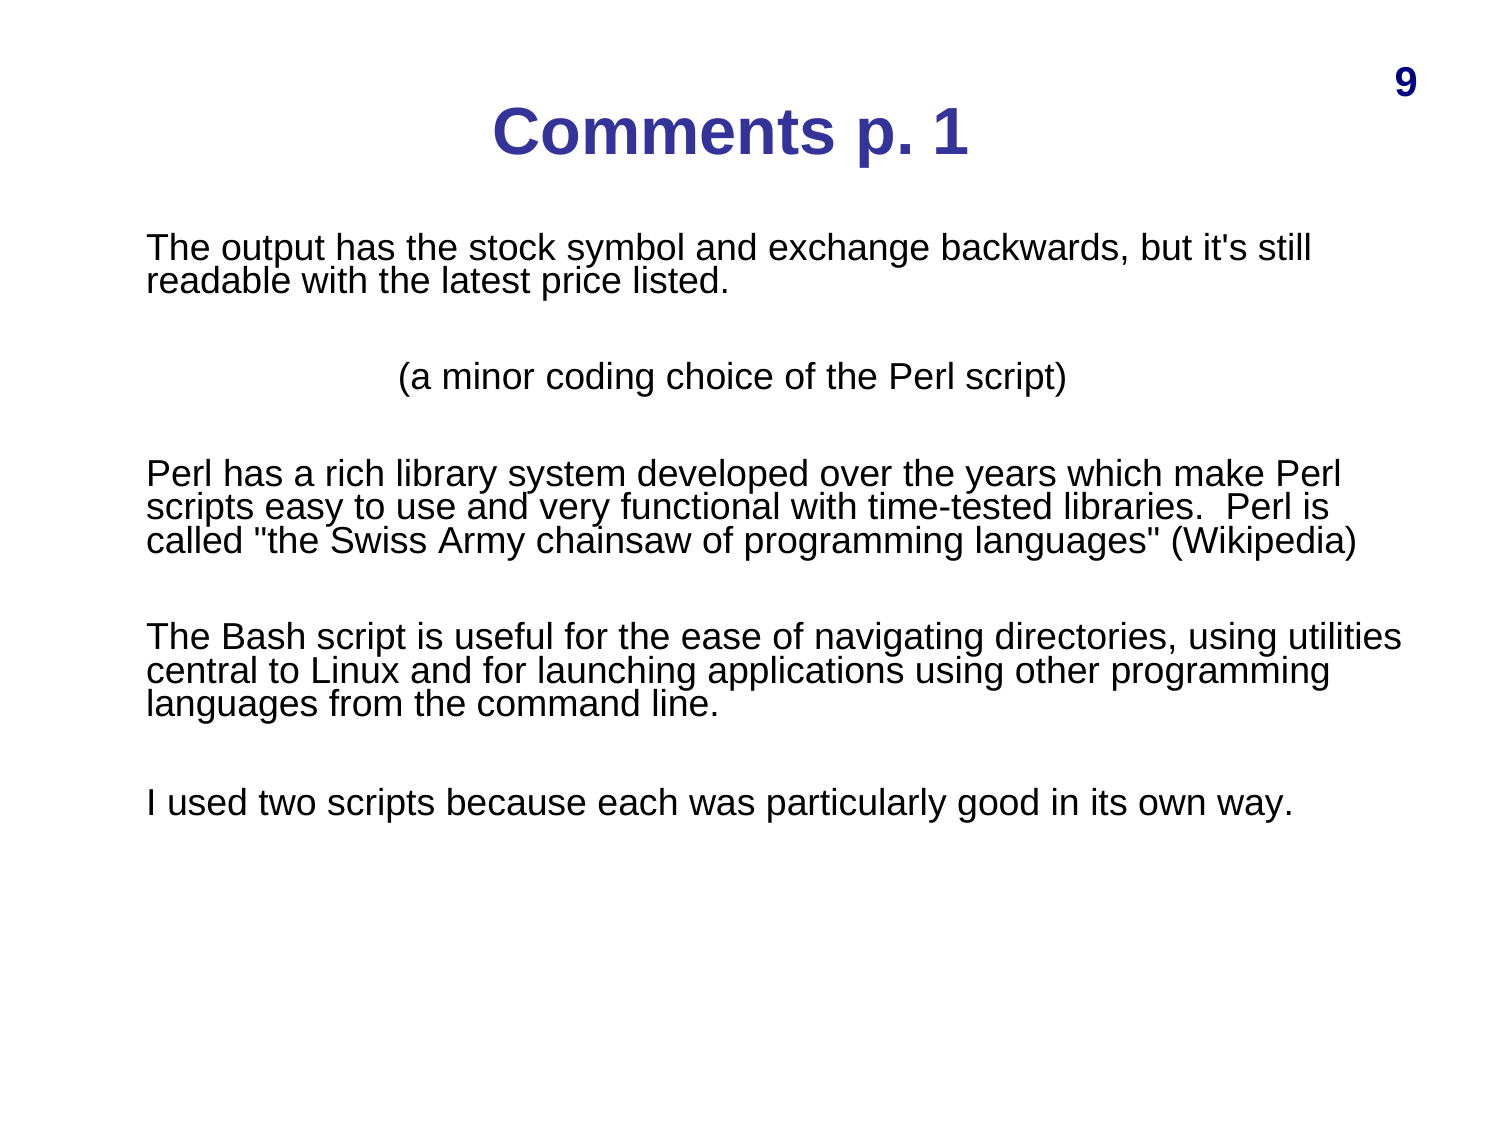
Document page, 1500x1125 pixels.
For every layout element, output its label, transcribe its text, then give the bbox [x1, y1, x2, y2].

text_box 9 [1350, 47, 1463, 113]
list The output has the stock symbol and exchange backwards, but it's still readable with the latest price listed. (a minor coding choice of the Perl script) Perl has a rich library system developed over the years which make Perl scripts easy to use and very functional with time-tested libraries. Perl is called "the Swiss Army chainsaw of programming languages" (Wikipedia) The Bash script is useful for the ease of navigating directories, using utilities central to Linux and for launching applications using other programming languages from the command line. I used two scripts because each was particularly good in its own way. [75, 225, 1426, 938]
title Comments p. 1 [337, 75, 1126, 188]
